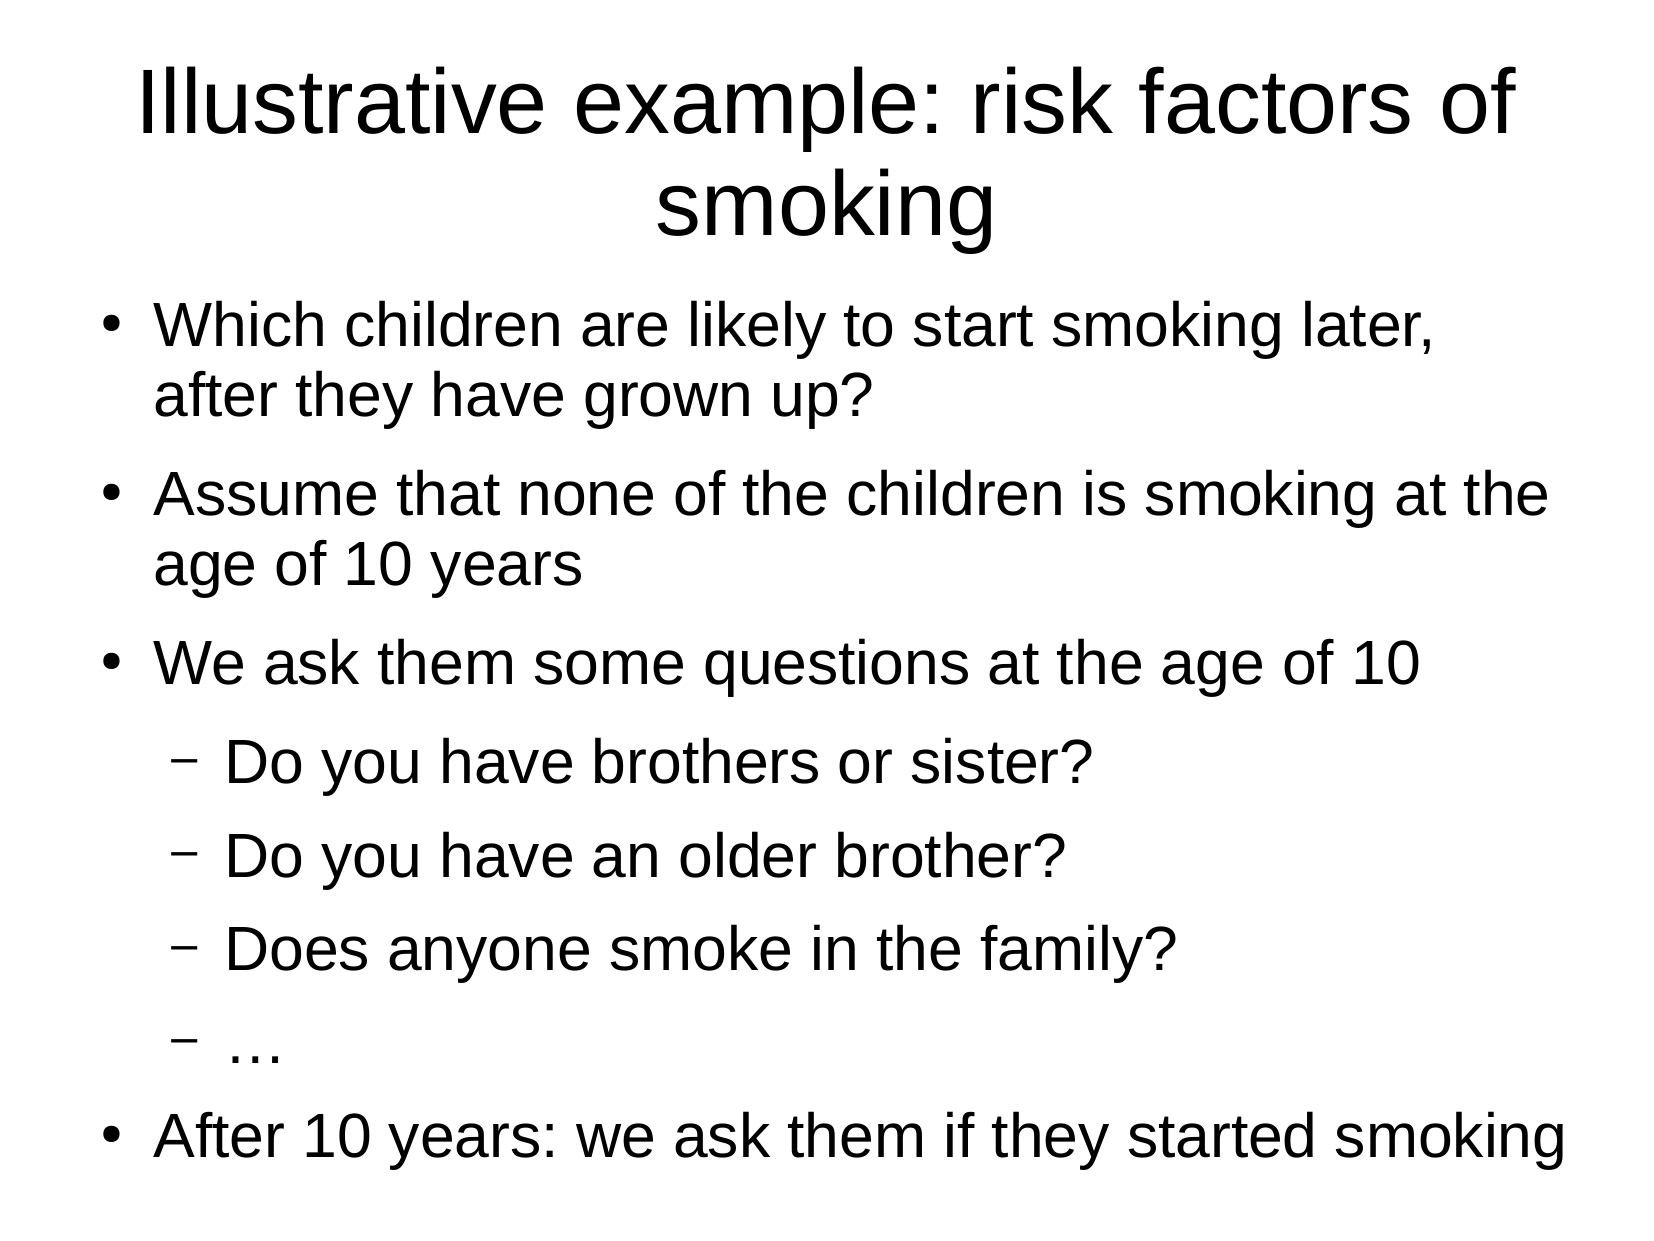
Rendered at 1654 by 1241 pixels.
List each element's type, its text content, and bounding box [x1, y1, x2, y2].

list Which children are likely to start smoking later, after they have grown up? Assume that none of the children is smoking at the age of 10 years We ask them some questions at the age of 10 Do you have brothers or sister? Do you have an older brother? Does anyone smoke in the family? … After 10 years: we ask them if they started smoking [82, 290, 1571, 1169]
title Illustrative example: risk factors of smoking [82, 49, 1571, 257]
